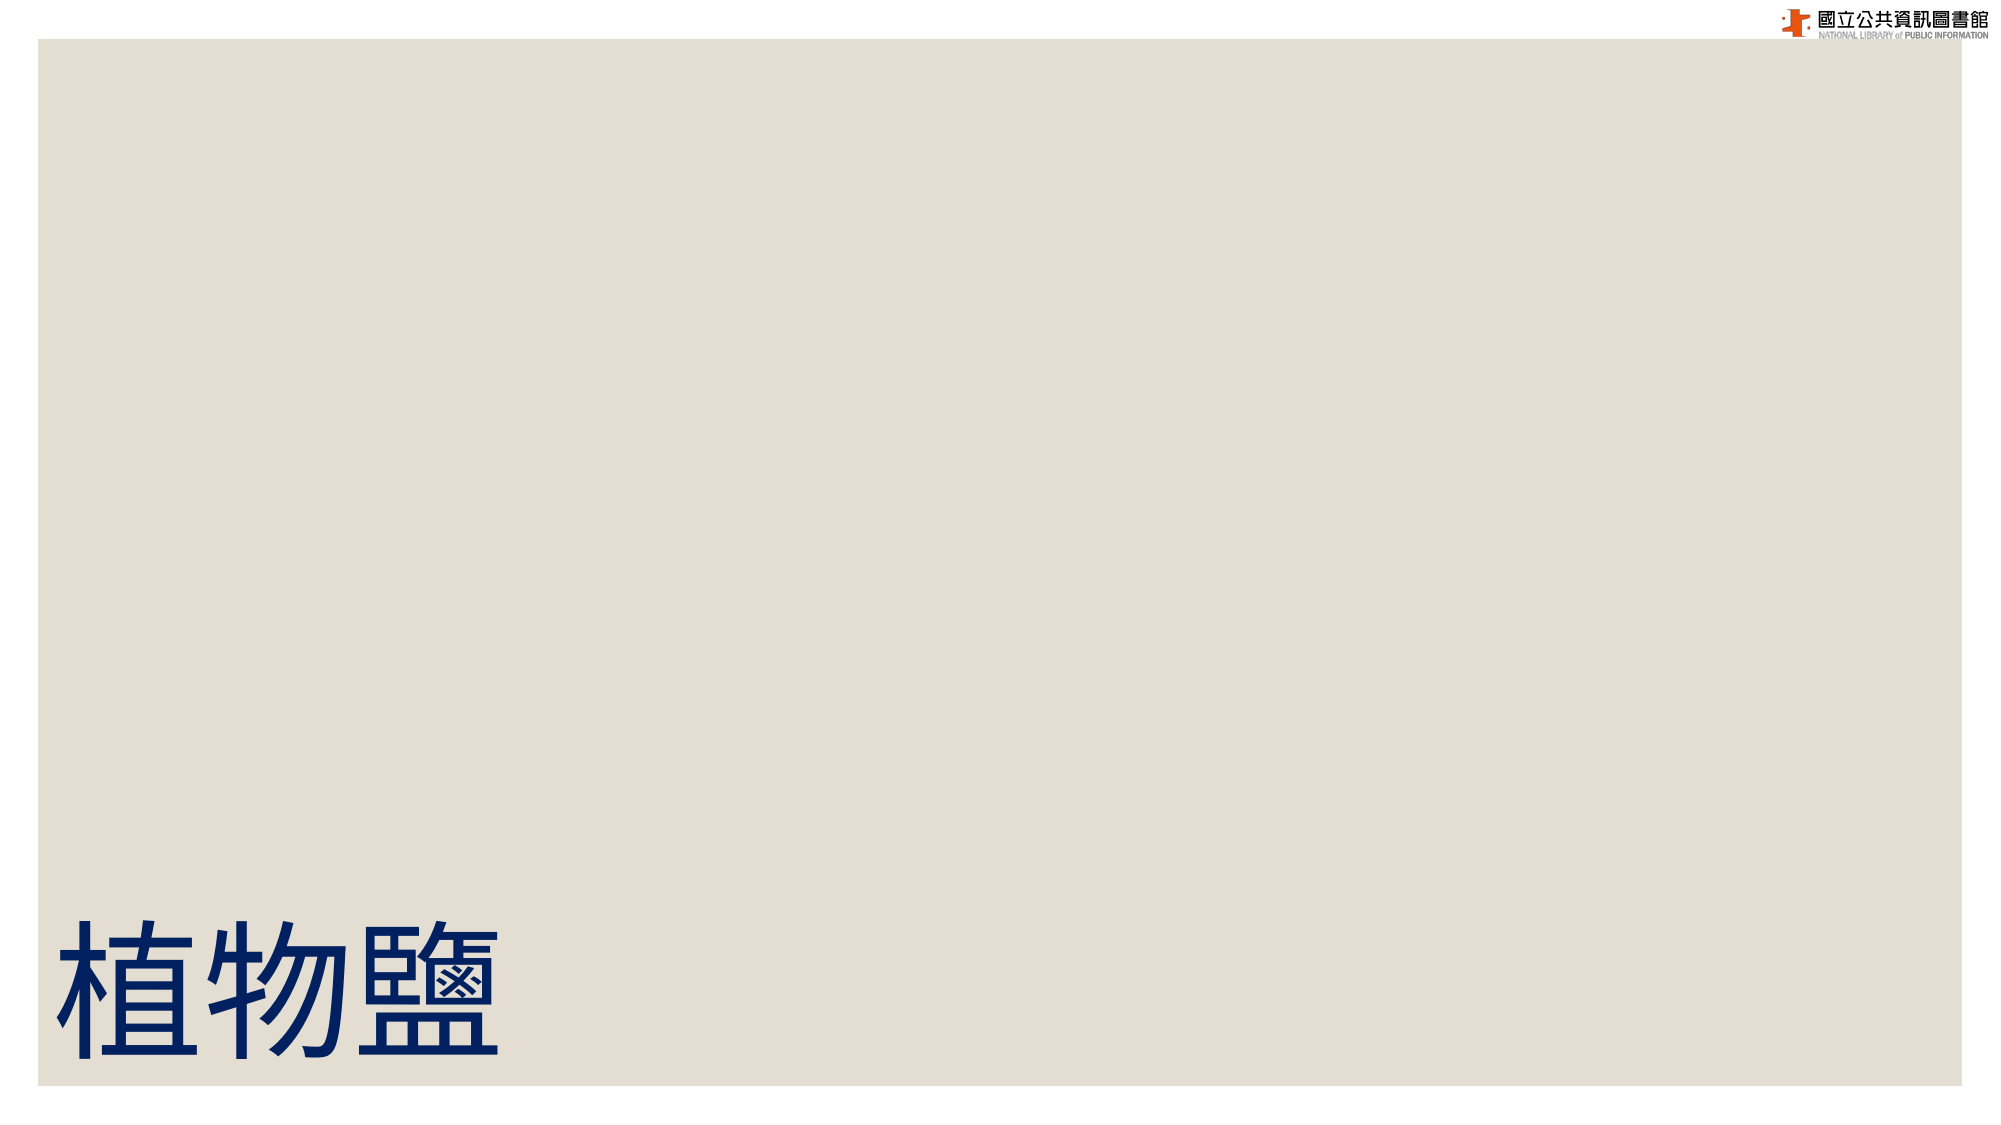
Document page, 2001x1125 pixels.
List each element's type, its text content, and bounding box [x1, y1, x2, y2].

text_box 植物鹽 [38, 890, 518, 1085]
